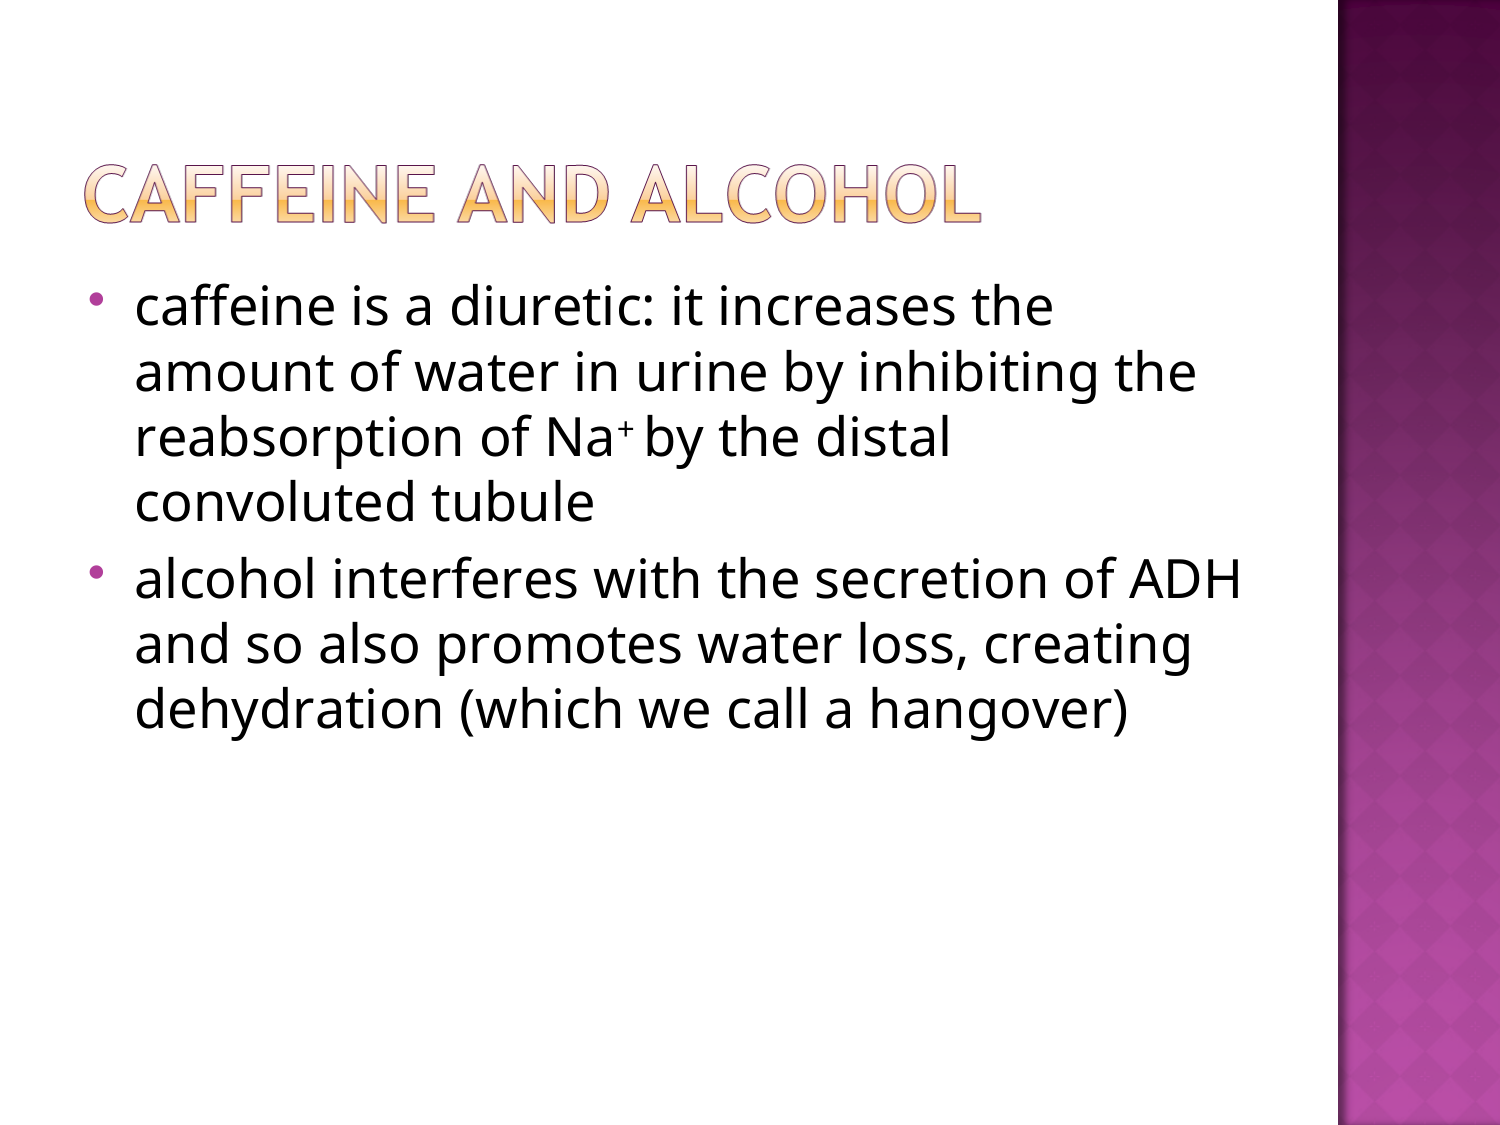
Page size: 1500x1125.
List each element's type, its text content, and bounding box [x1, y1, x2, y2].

text_box [34, 52, 1265, 241]
list caffeine is a diuretic: it increases the amount of water in urine by inhibiting the reabsorption of Na+ by the distal convoluted tubule alcohol interferes with the secretion of ADH and so also promotes water loss, creating dehydration (which we call a hangover) [75, 263, 1263, 1060]
picture [1337, 0, 1500, 1125]
